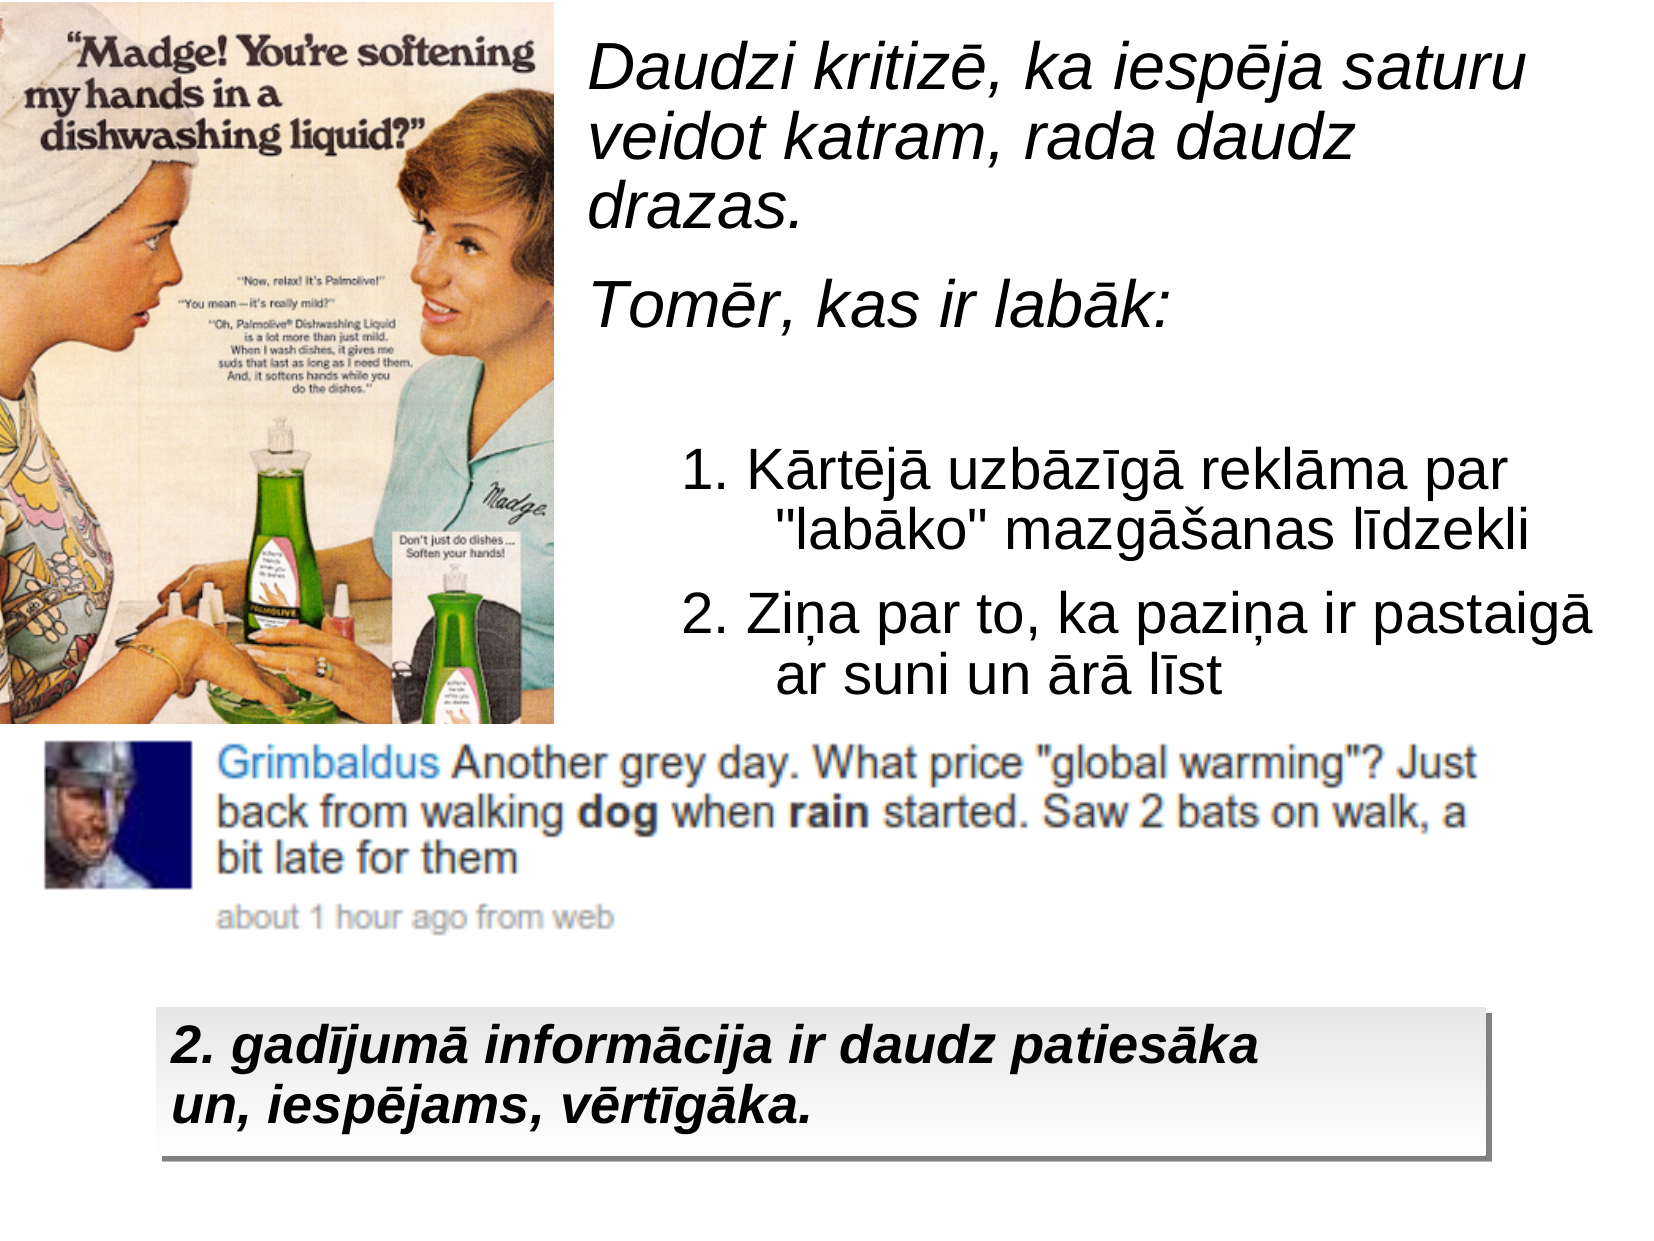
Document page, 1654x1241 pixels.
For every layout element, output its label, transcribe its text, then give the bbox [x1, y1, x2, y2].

text_box 2. gadījumā informācija ir daudz patiesāka un, iespējams, vērtīgāka. [156, 1007, 1486, 1156]
list Daudzi kritizē, ka iespēja saturu veidot katram, rada daudz drazas. Tomēr, kas ir labāk: Kārtējā uzbāzīgā reklāma par "labāko" mazgāšanas līdzekli Ziņa par to, ka paziņa ir pastaigā ar suni un ārā līst [531, 945, 1595, 1182]
picture [0, 2, 1609, 945]
list Daudzi kritizē, ka iespēja saturu veidot katram, rada daudz drazas. Tomēr, kas ir labāk: Kārtējā uzbāzīgā reklāma par "labāko" mazgāšanas līdzekli Ziņa par to, ka paziņa ir pastaigā ar suni un ārā līst [554, 29, 1595, 724]
